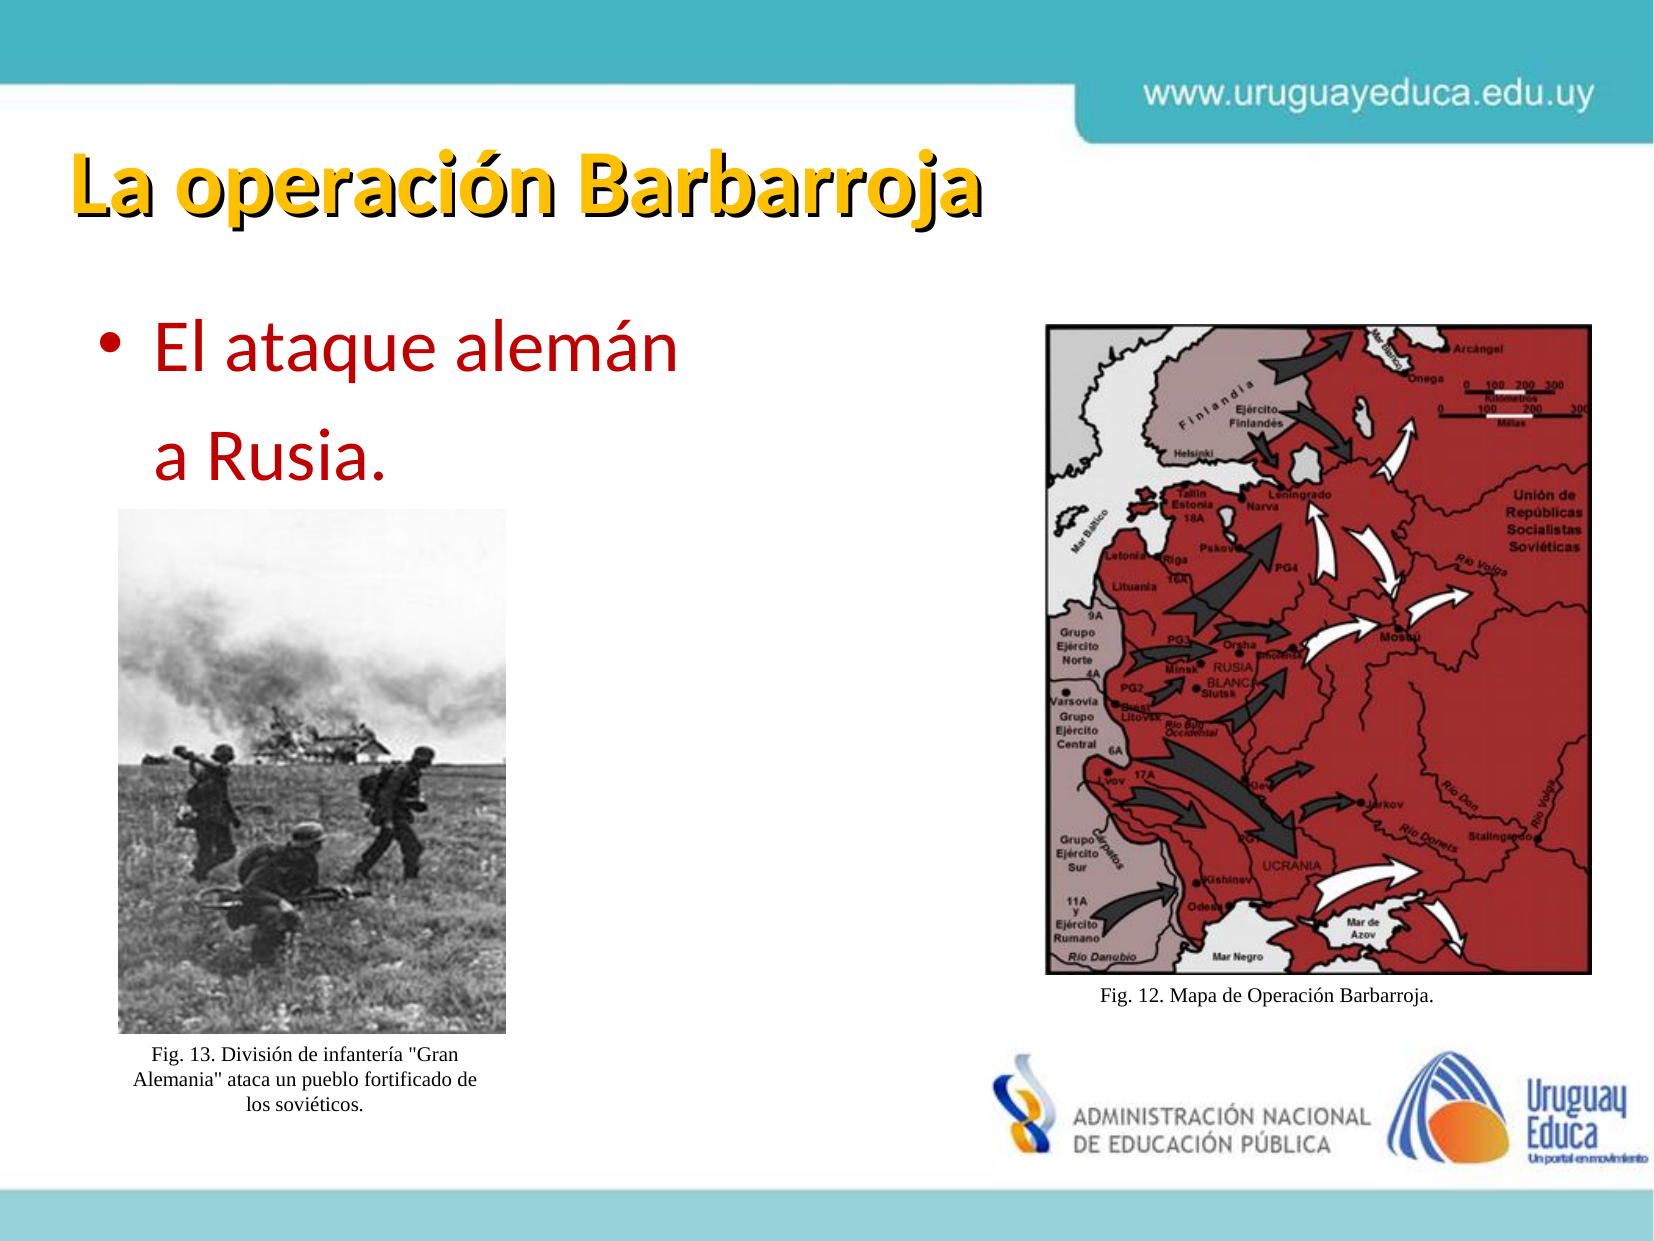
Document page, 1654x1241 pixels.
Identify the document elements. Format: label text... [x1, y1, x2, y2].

text_box Fig. 13. División de infantería "Gran Alemania" ataca un pueblo fortificado de los soviéticos. [118, 1033, 510, 1124]
title La operación Barbarroja [0, 88, 1055, 266]
picture [0, 0, 1654, 1241]
text_box Fig. 12. Mapa de Operación Barbarroja. [1085, 974, 1477, 1015]
list El ataque alemán a Rusia. [82, 289, 1571, 1108]
